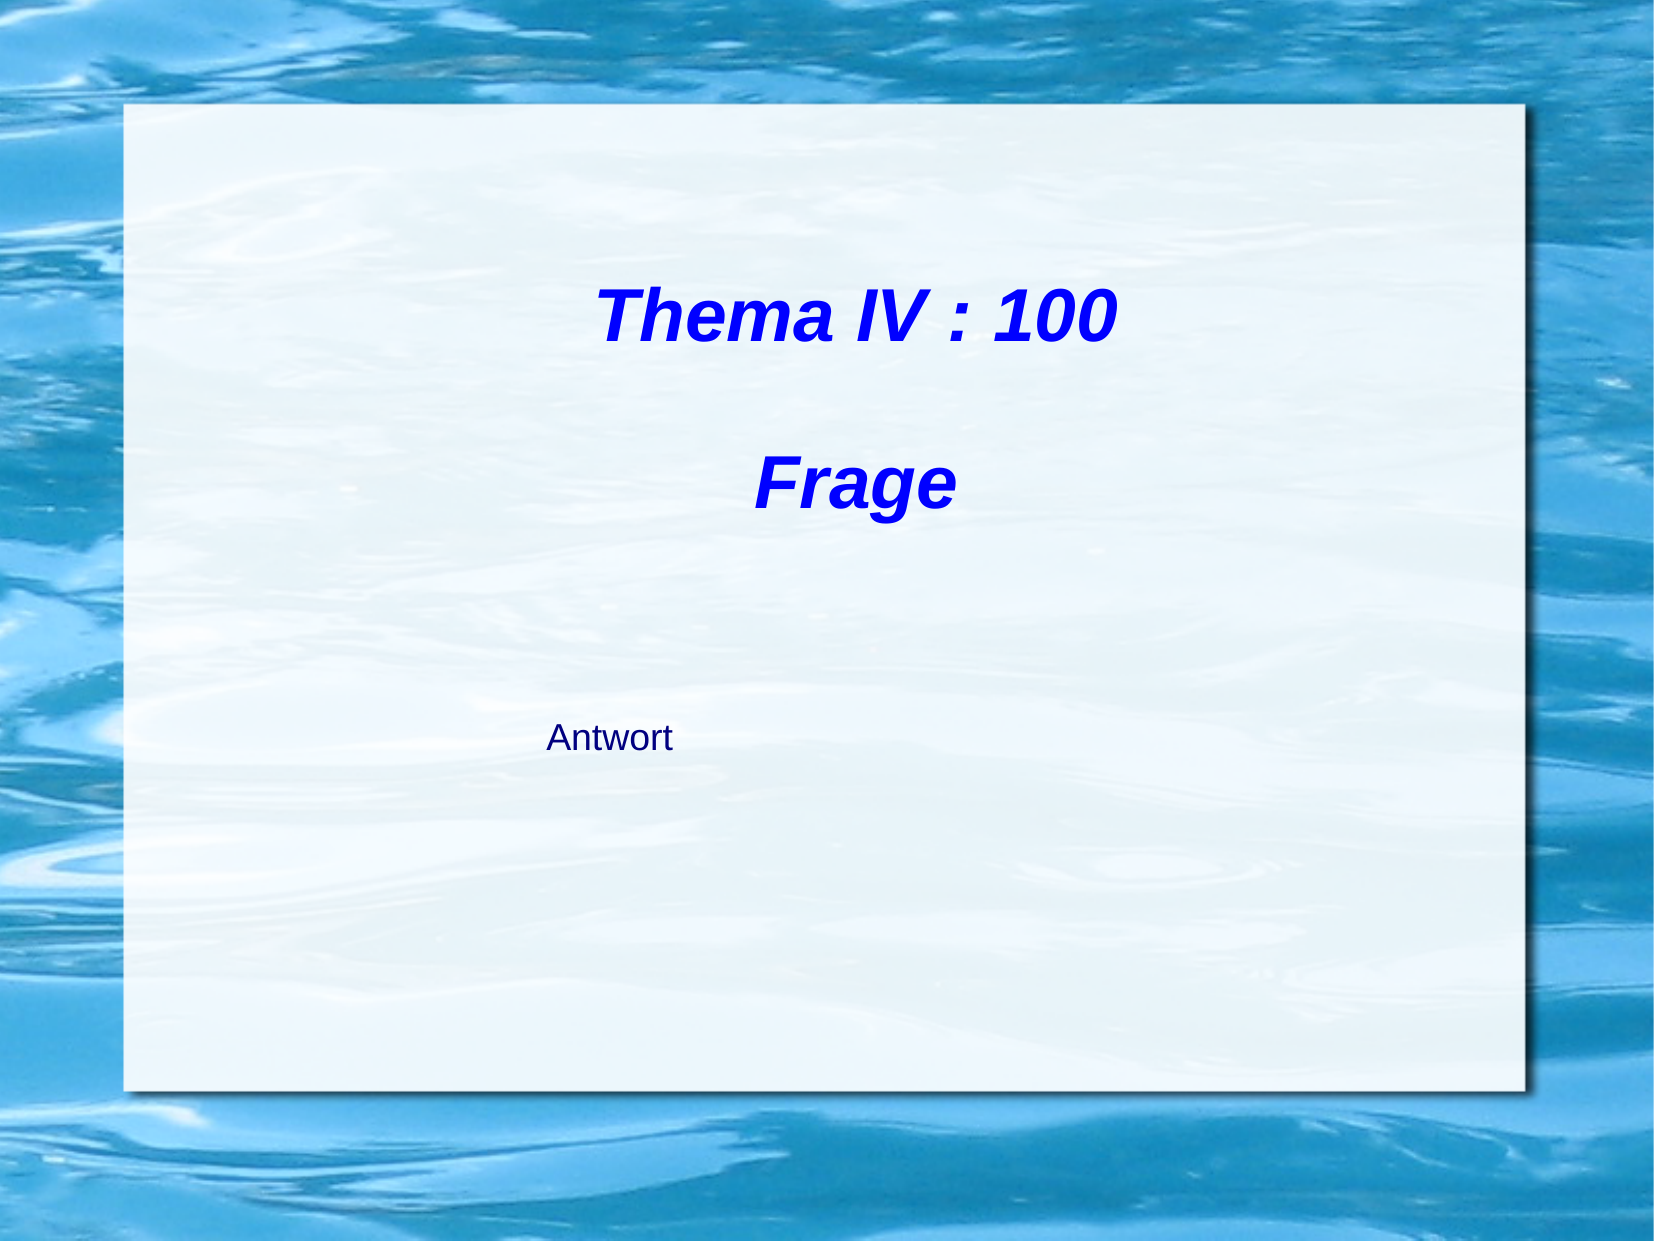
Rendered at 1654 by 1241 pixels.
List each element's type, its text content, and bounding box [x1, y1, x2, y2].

text_box Thema IV : 100 Frage [324, 265, 1388, 533]
text_box Antwort [531, 708, 945, 766]
picture [0, 0, 1654, 1241]
